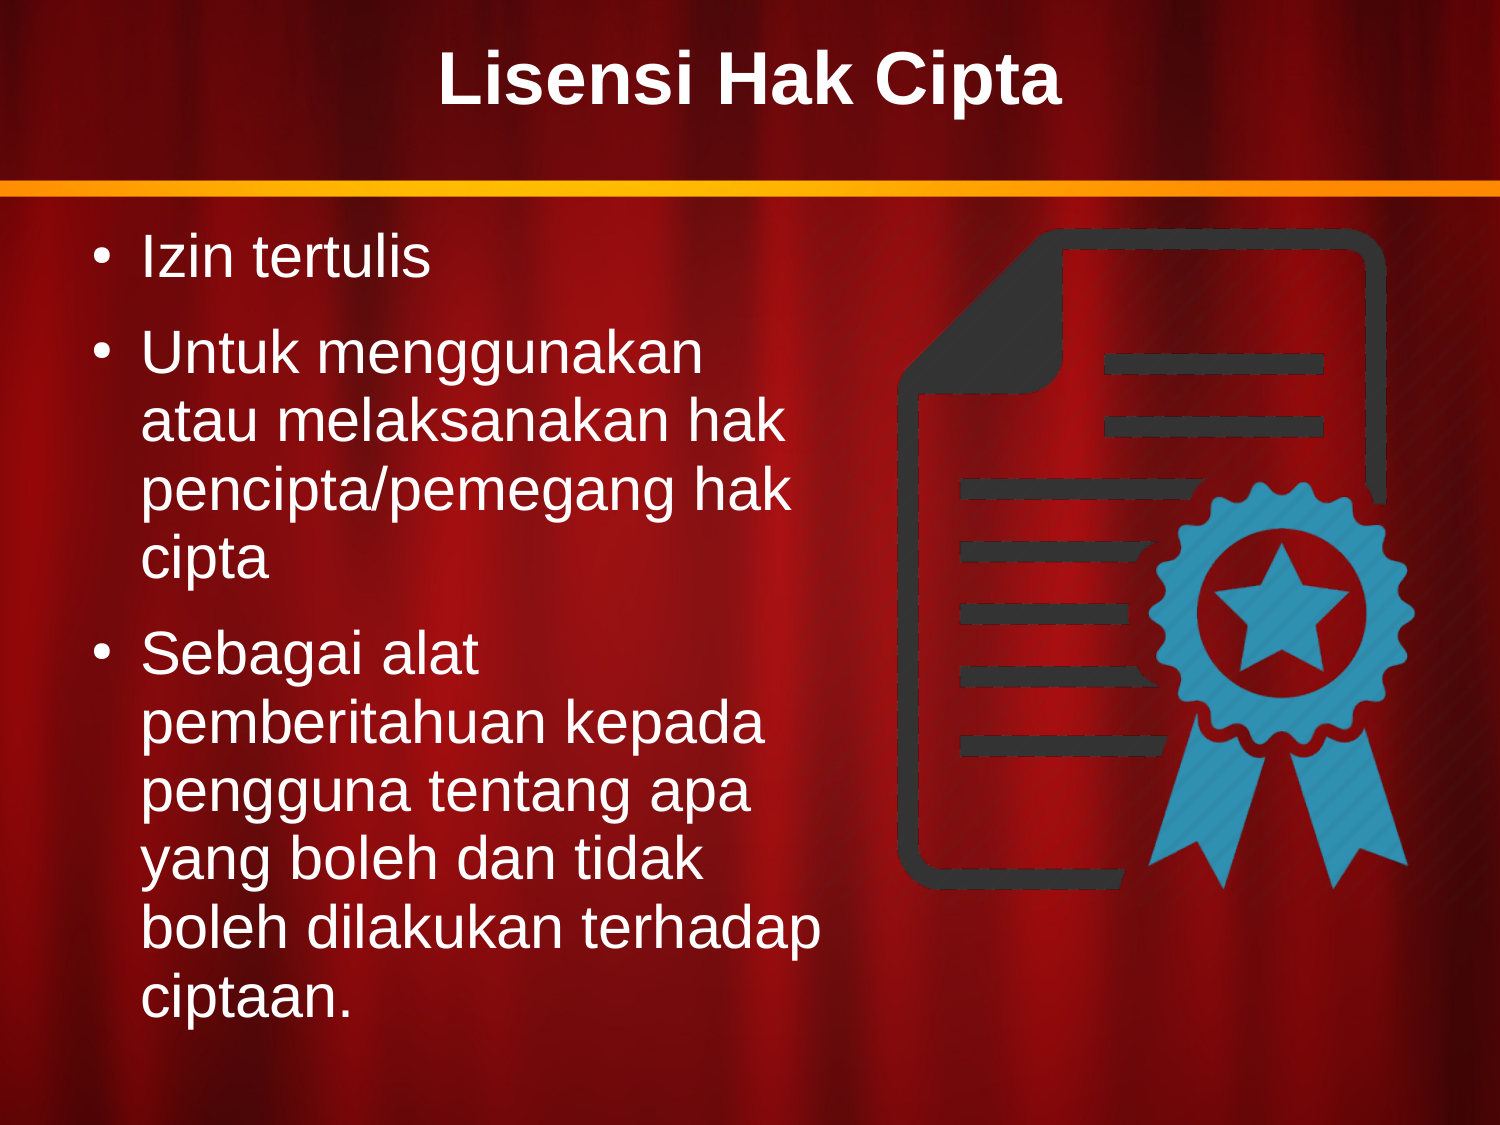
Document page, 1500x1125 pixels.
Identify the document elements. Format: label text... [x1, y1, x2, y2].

picture [0, 0, 1500, 1125]
title Lisensi Hak Cipta [75, 31, 1425, 127]
list Izin tertulis Untuk menggunakan atau melaksanakan hak pencipta/pemegang hak cipta Sebagai alat pemberitahuan kepada pengguna tentang apa yang boleh dan tidak boleh dilakukan terhadap ciptaan. [75, 222, 841, 1035]
